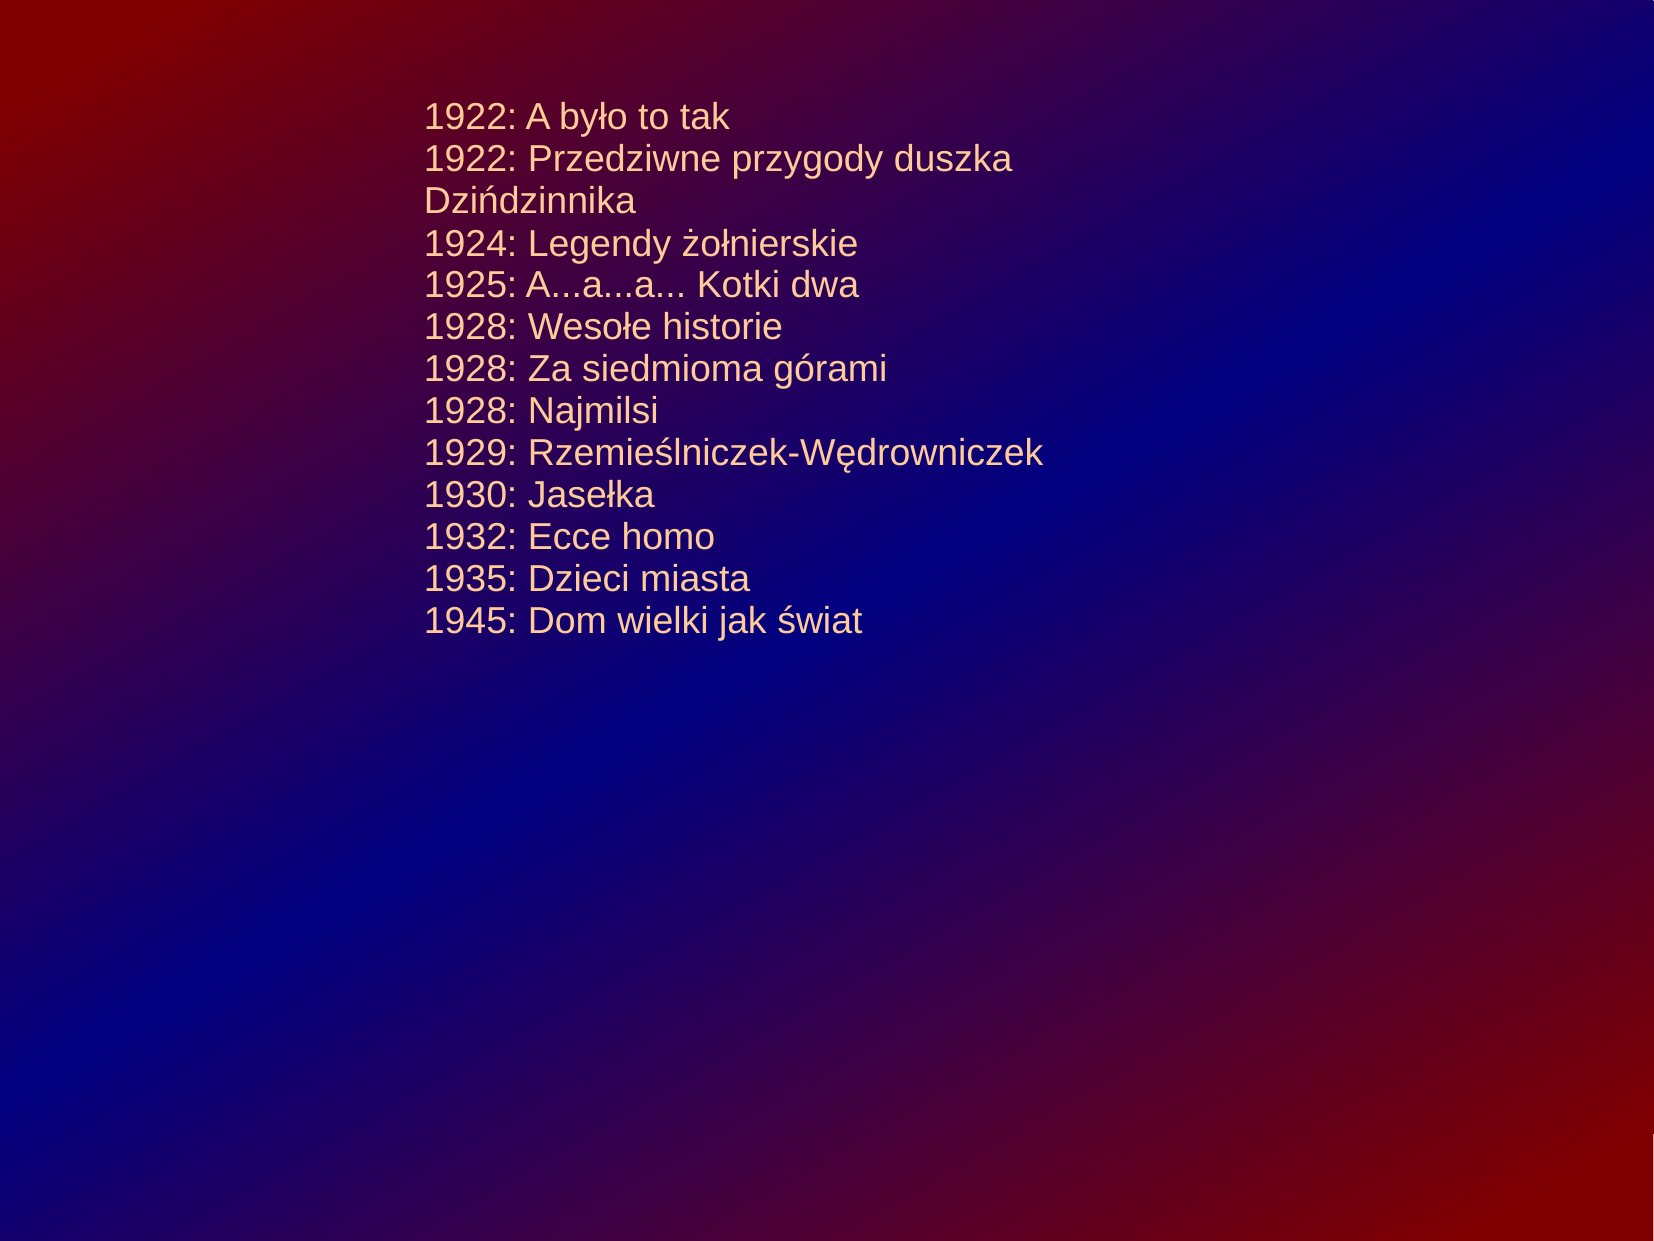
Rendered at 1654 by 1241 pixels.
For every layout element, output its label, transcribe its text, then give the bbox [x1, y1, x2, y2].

text_box 1922: A było to tak 1922: Przedziwne przygody duszka Dzińdzinnika 1924: Legendy żołnierskie 1925: A...a...a... Kotki dwa 1928: Wesołe historie 1928: Za siedmioma górami 1928: Najmilsi 1929: Rzemieślniczek-Wędrowniczek 1930: Jasełka 1932: Ecce homo 1935: Dzieci miasta 1945: Dom wielki jak świat [409, 88, 1248, 1123]
